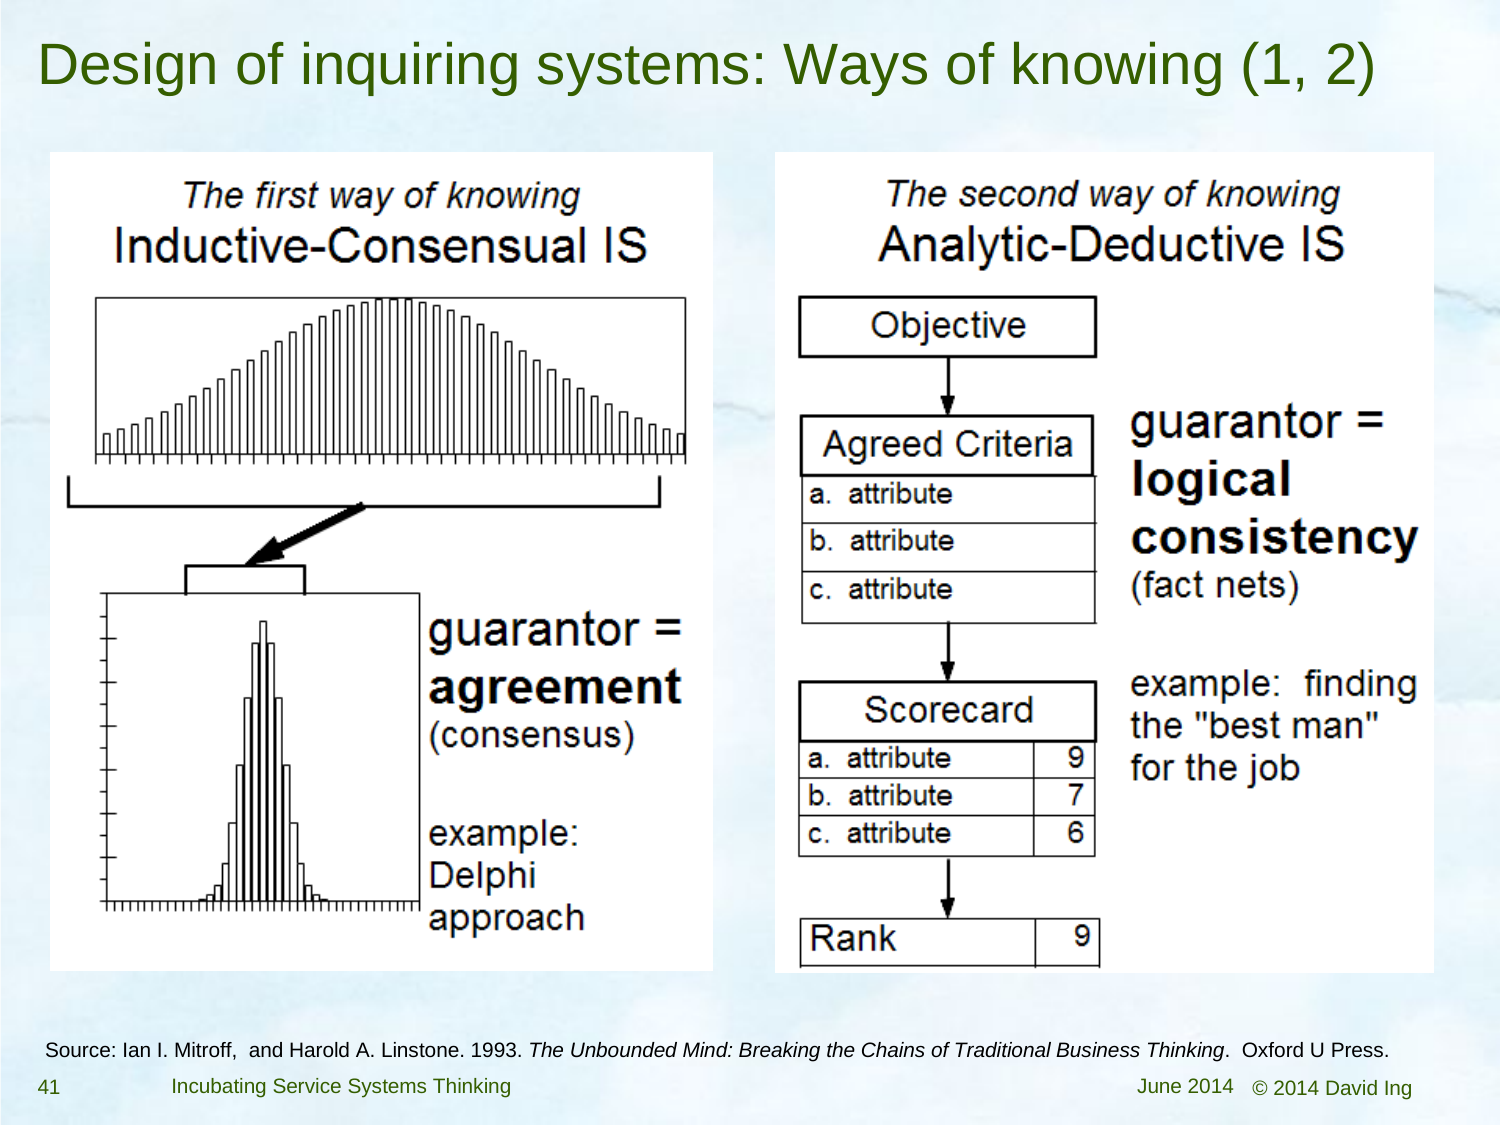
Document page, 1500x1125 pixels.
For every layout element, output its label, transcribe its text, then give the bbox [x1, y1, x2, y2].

table_cell [713, 734, 775, 793]
title Design of inquiring systems: Ways of knowing (1, 2) [37, 37, 1463, 152]
table_cell [713, 266, 775, 324]
table_cell [713, 383, 775, 442]
table_cell [713, 793, 775, 852]
table_cell [713, 676, 775, 734]
table_cell [713, 324, 775, 383]
table_cell [713, 500, 775, 559]
table_cell [713, 207, 775, 266]
table_cell [713, 617, 775, 676]
text_box Source: Ian I. Mitroff, and Harold A. Linstone. 1993. The Unbounded Mind: Breaking the Chains of Traditional Business Thinking. Oxford U Press. - [30, 1029, 1427, 1066]
table_cell [713, 559, 775, 617]
table_cell [713, 442, 775, 500]
picture [0, 0, 1500, 1125]
table_header [632, 149, 1049, 207]
